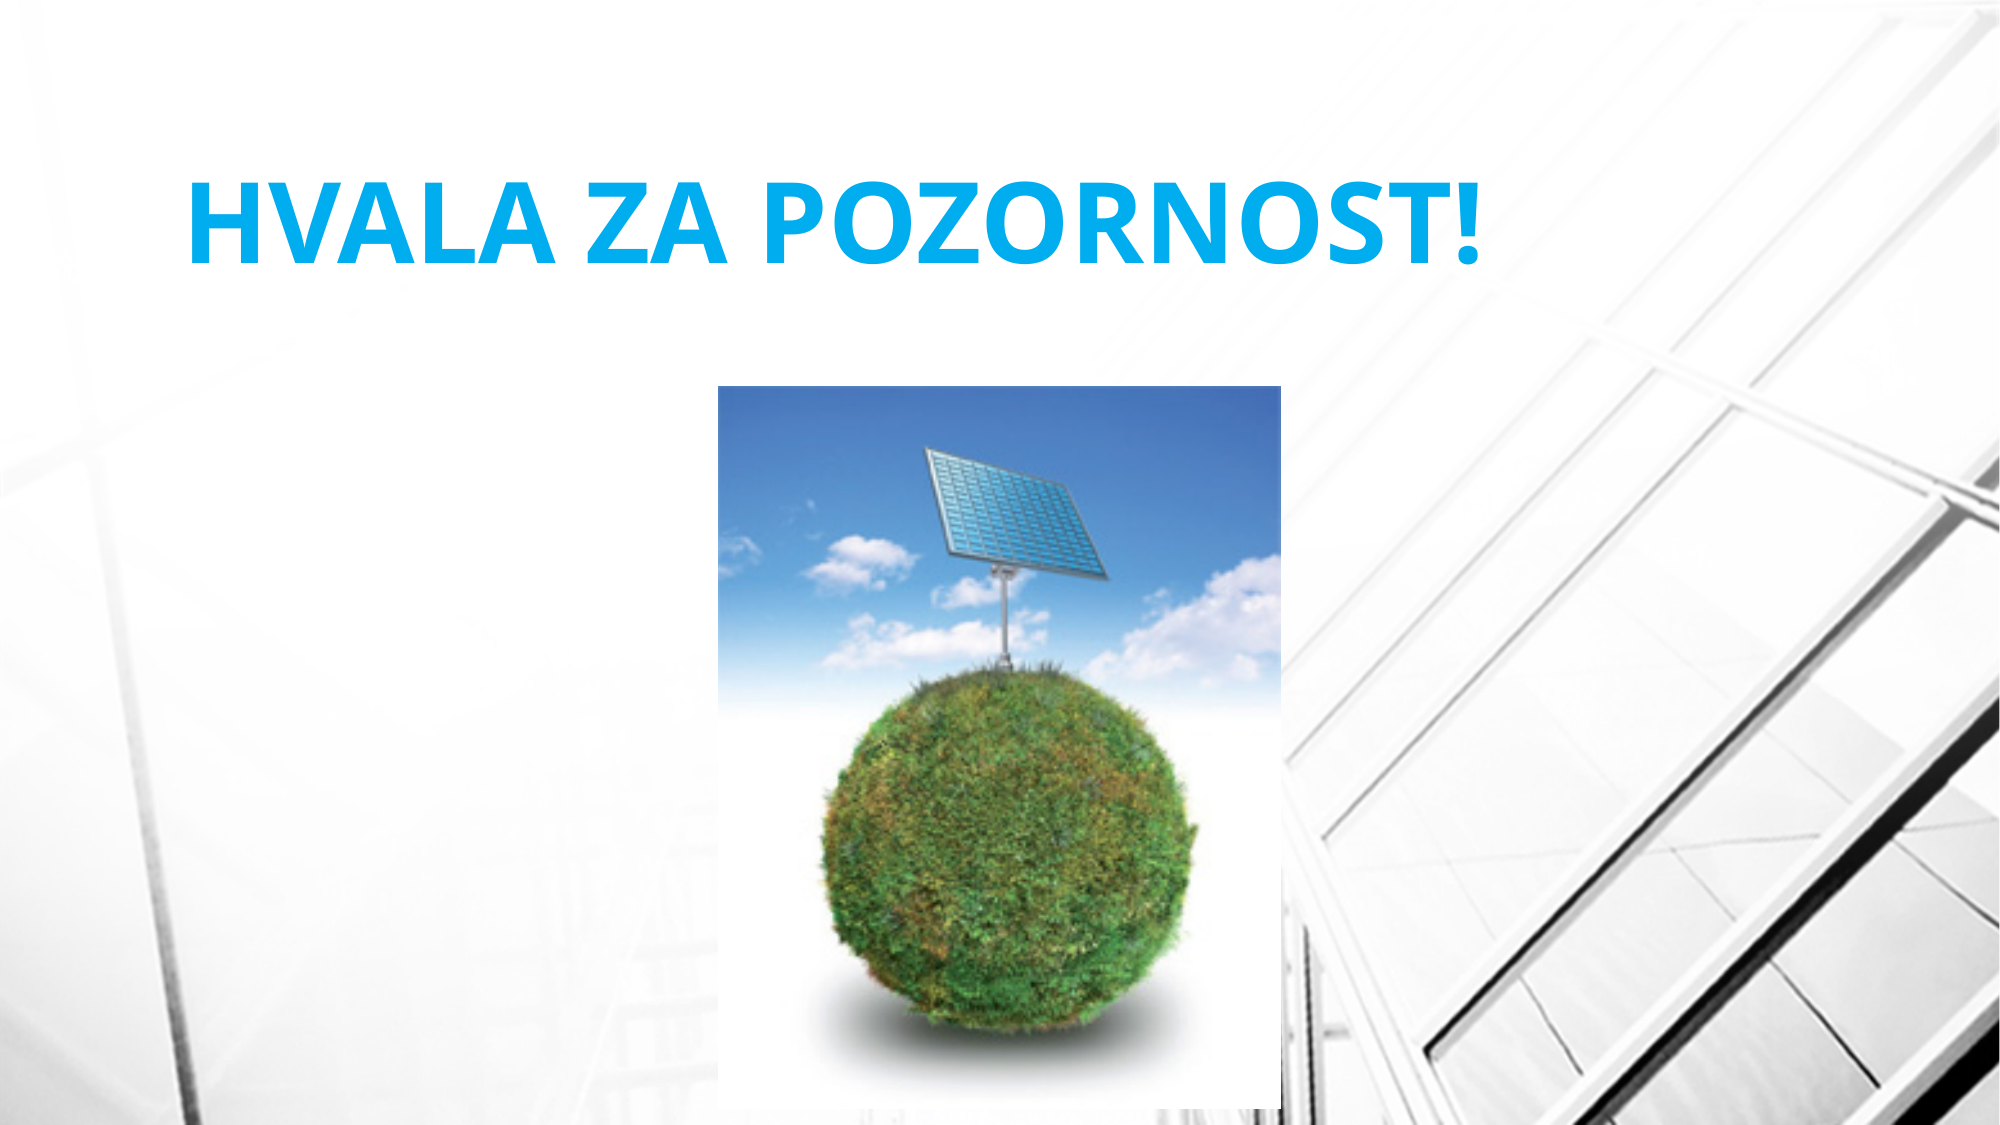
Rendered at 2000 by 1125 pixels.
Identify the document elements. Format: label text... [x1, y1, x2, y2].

picture [0, 0, 2000, 1125]
title HVALA ZA POZORNOST! [167, 0, 1593, 293]
